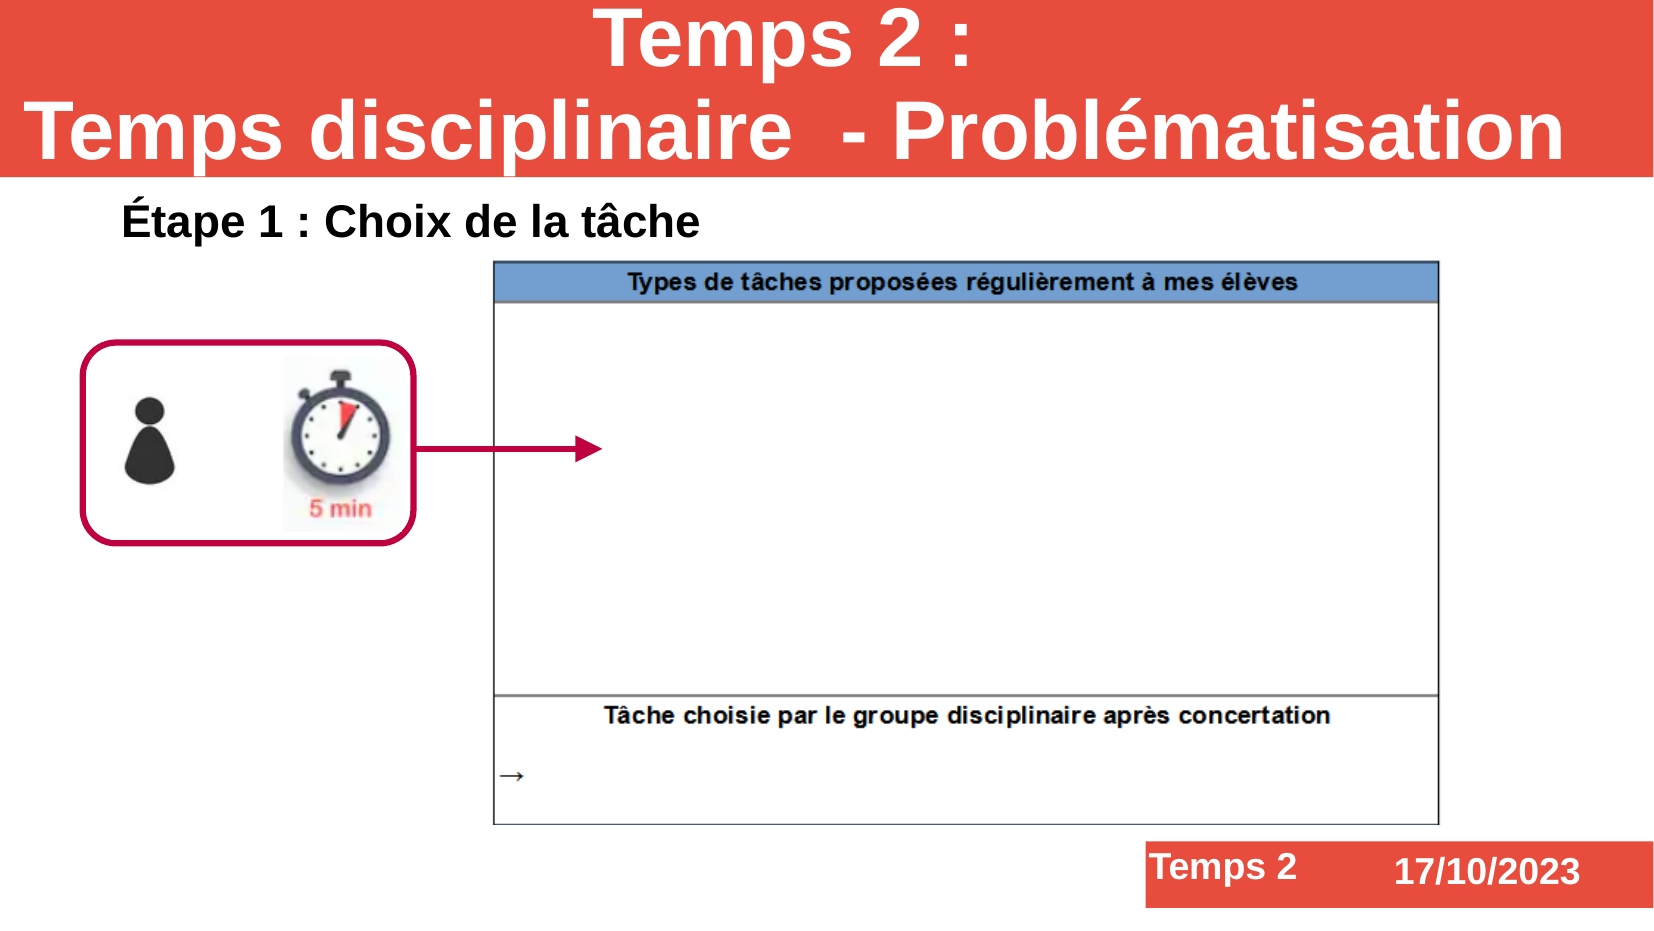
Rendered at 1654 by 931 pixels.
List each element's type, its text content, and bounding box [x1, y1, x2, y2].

title Temps 2 : Temps disciplinaire - Problématisation [23, 66, 1642, 178]
text_box Étape 1 : Choix de la tâche [106, 188, 1441, 256]
picture [283, 356, 402, 532]
picture [106, 389, 187, 491]
picture [486, 256, 1441, 825]
text_box Temps 2 [1133, 838, 1335, 931]
text_box [82, 342, 414, 544]
